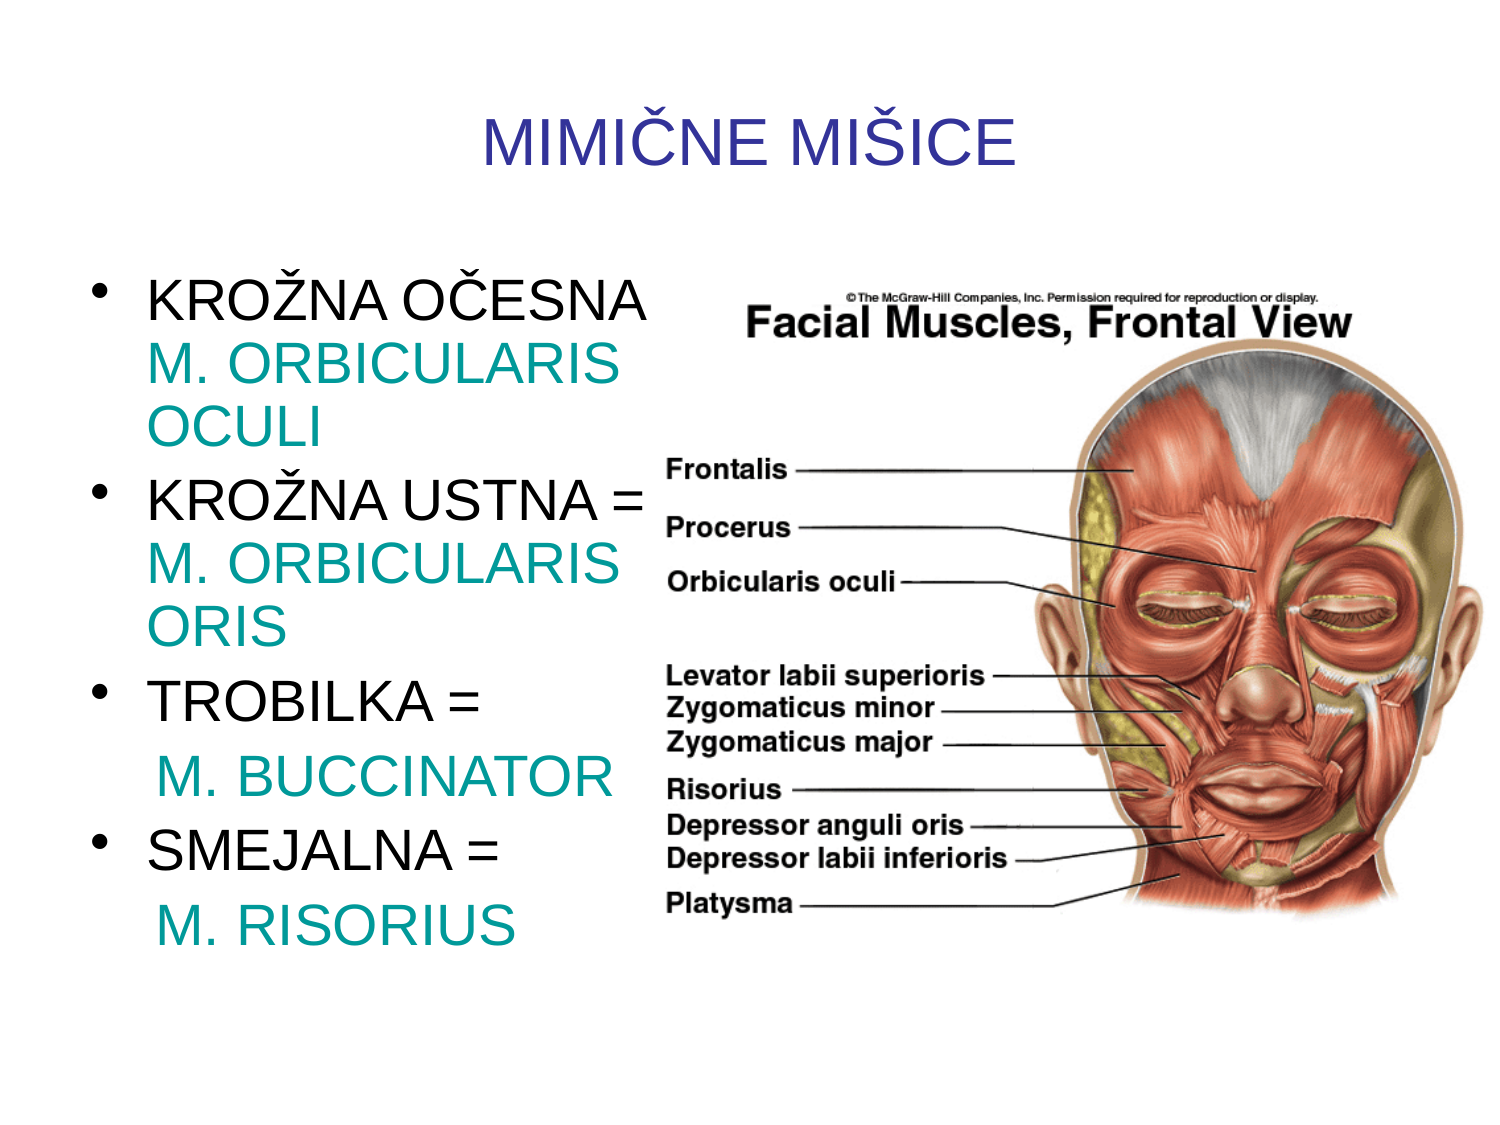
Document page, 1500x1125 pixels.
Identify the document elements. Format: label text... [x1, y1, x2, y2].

picture [655, 290, 1500, 925]
title MIMIČNE MIŠICE [75, 45, 1425, 233]
list KROŽNA OČESNA = M. ORBICULARIS OCULI KROŽNA USTNA = M. ORBICULARIS ORIS TROBILKA = M. BUCCINATOR SMEJALNA = M. RISORIUS [75, 262, 738, 1005]
